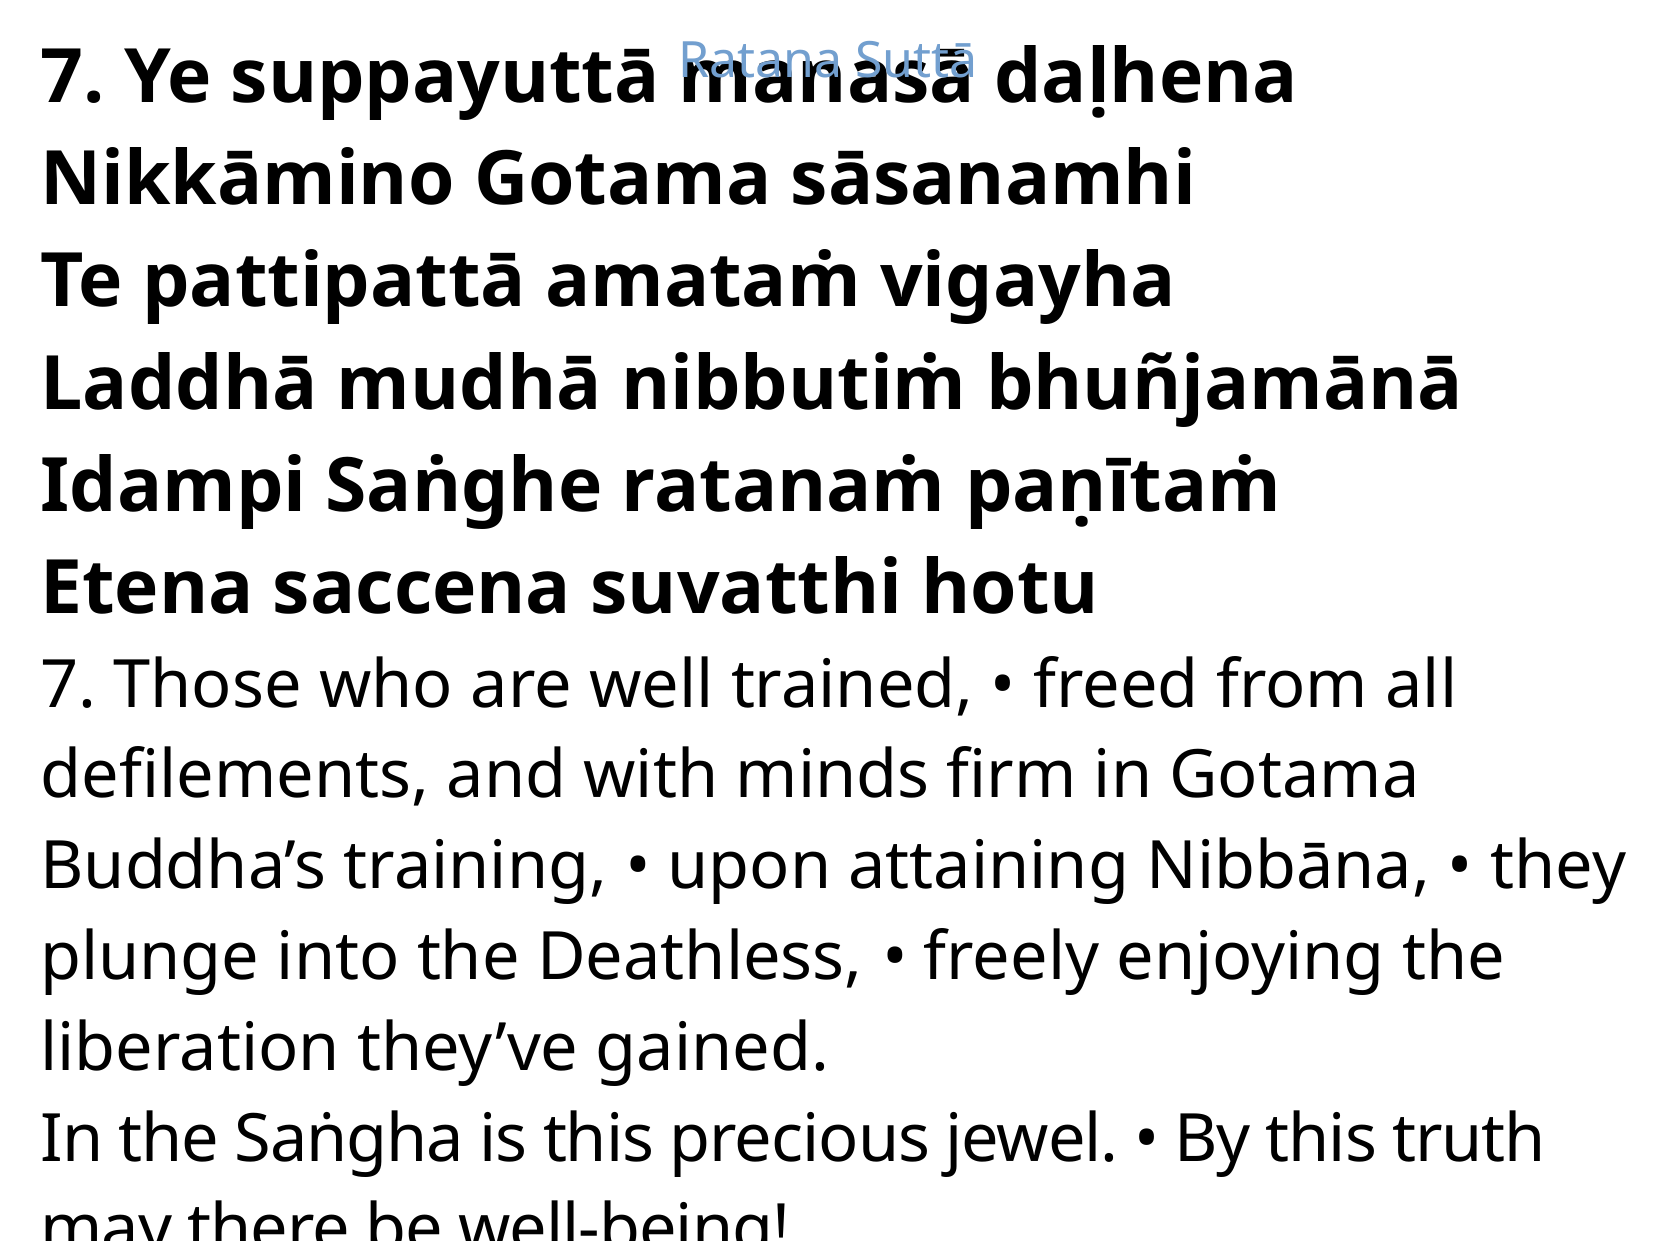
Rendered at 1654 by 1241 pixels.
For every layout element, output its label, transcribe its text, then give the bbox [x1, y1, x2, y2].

text_box Ratana Suttā [0, 16, 1654, 97]
text_box 7. Ye suppayuttā manasā daḷhena Nikkāmino Gotama sāsanamhi Te pattipattā amataṁ vigayha Laddhā mudhā nibbutiṁ bhuñjamānā Idampi Saṅghe ratanaṁ paṇītaṁ Etena saccena suvatthi hotu 7. Those who are well trained, • freed from all defilements, and with minds firm in Gotama Buddha’s training, • upon attaining Nibbāna, • they plunge into the Deathless, • freely enjoying the liberation they’ve gained. In the Saṅgha is this precious jewel. • By this truth may there be well-being! [40, 97, 1631, 1202]
